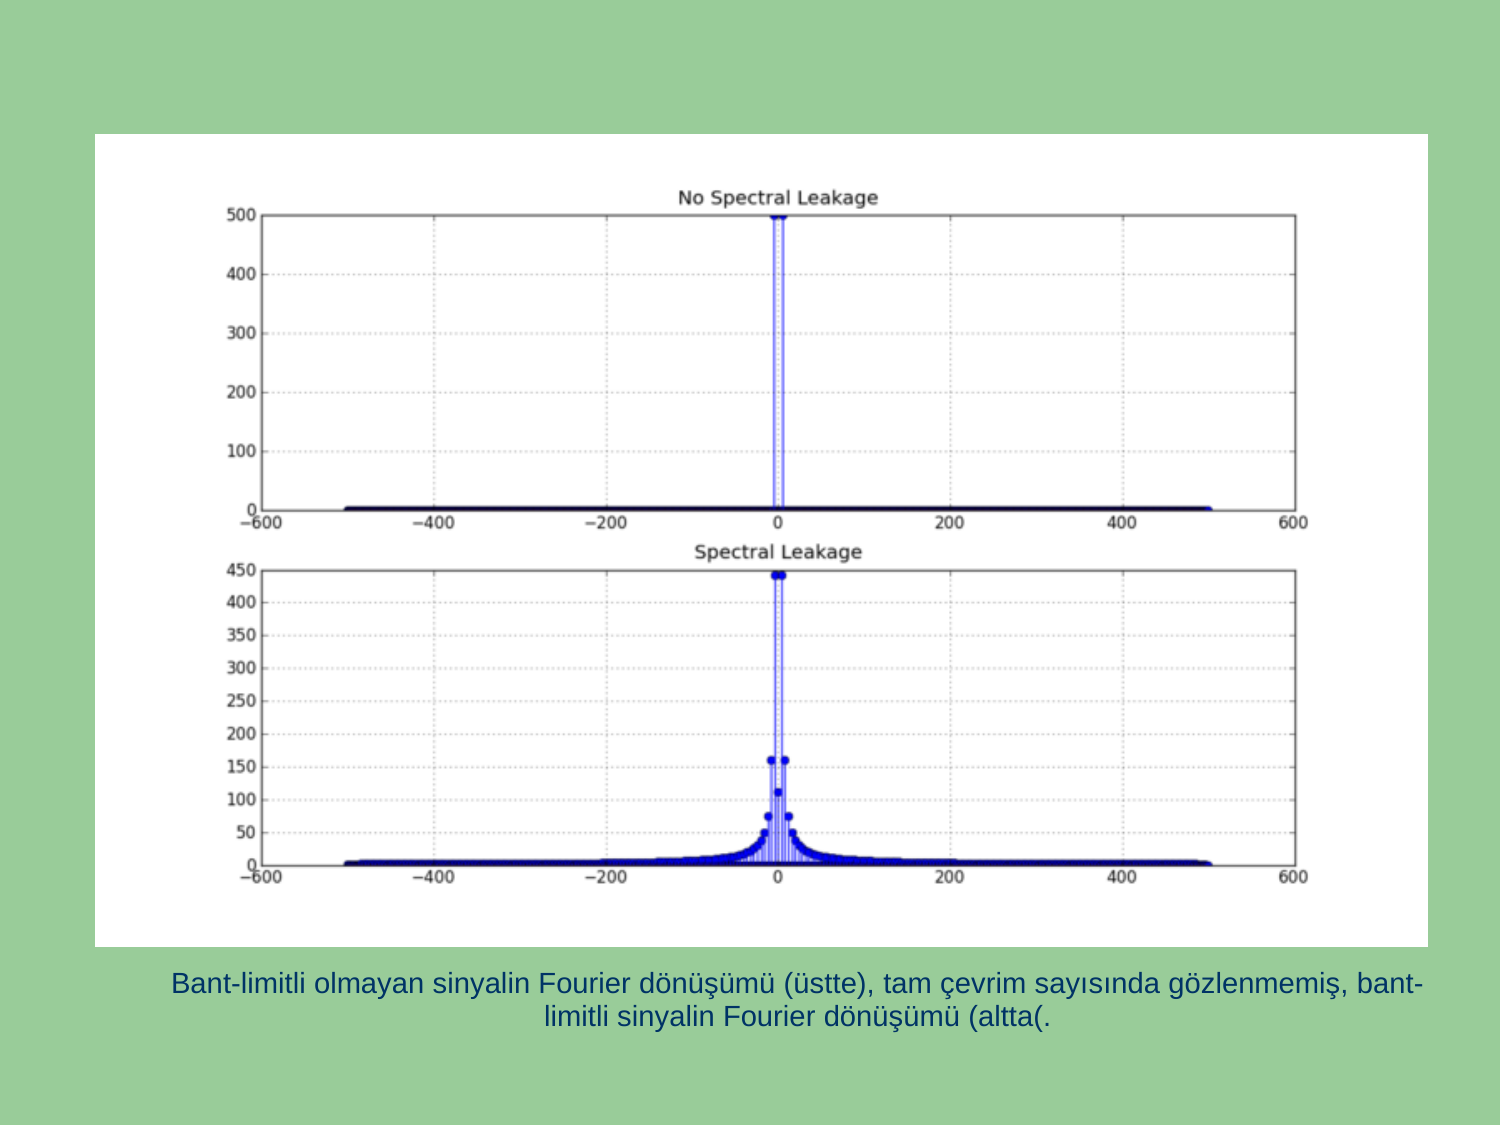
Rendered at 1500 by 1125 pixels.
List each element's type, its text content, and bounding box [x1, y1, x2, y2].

picture [95, 134, 1428, 948]
text_box Bant-limitli olmayan sinyalin Fourier dönüşümü (üstte), tam çevrim sayısında gözlenmemiş, bant-limitli sinyalin Fourier dönüşümü (altta(. [135, 960, 1462, 1060]
